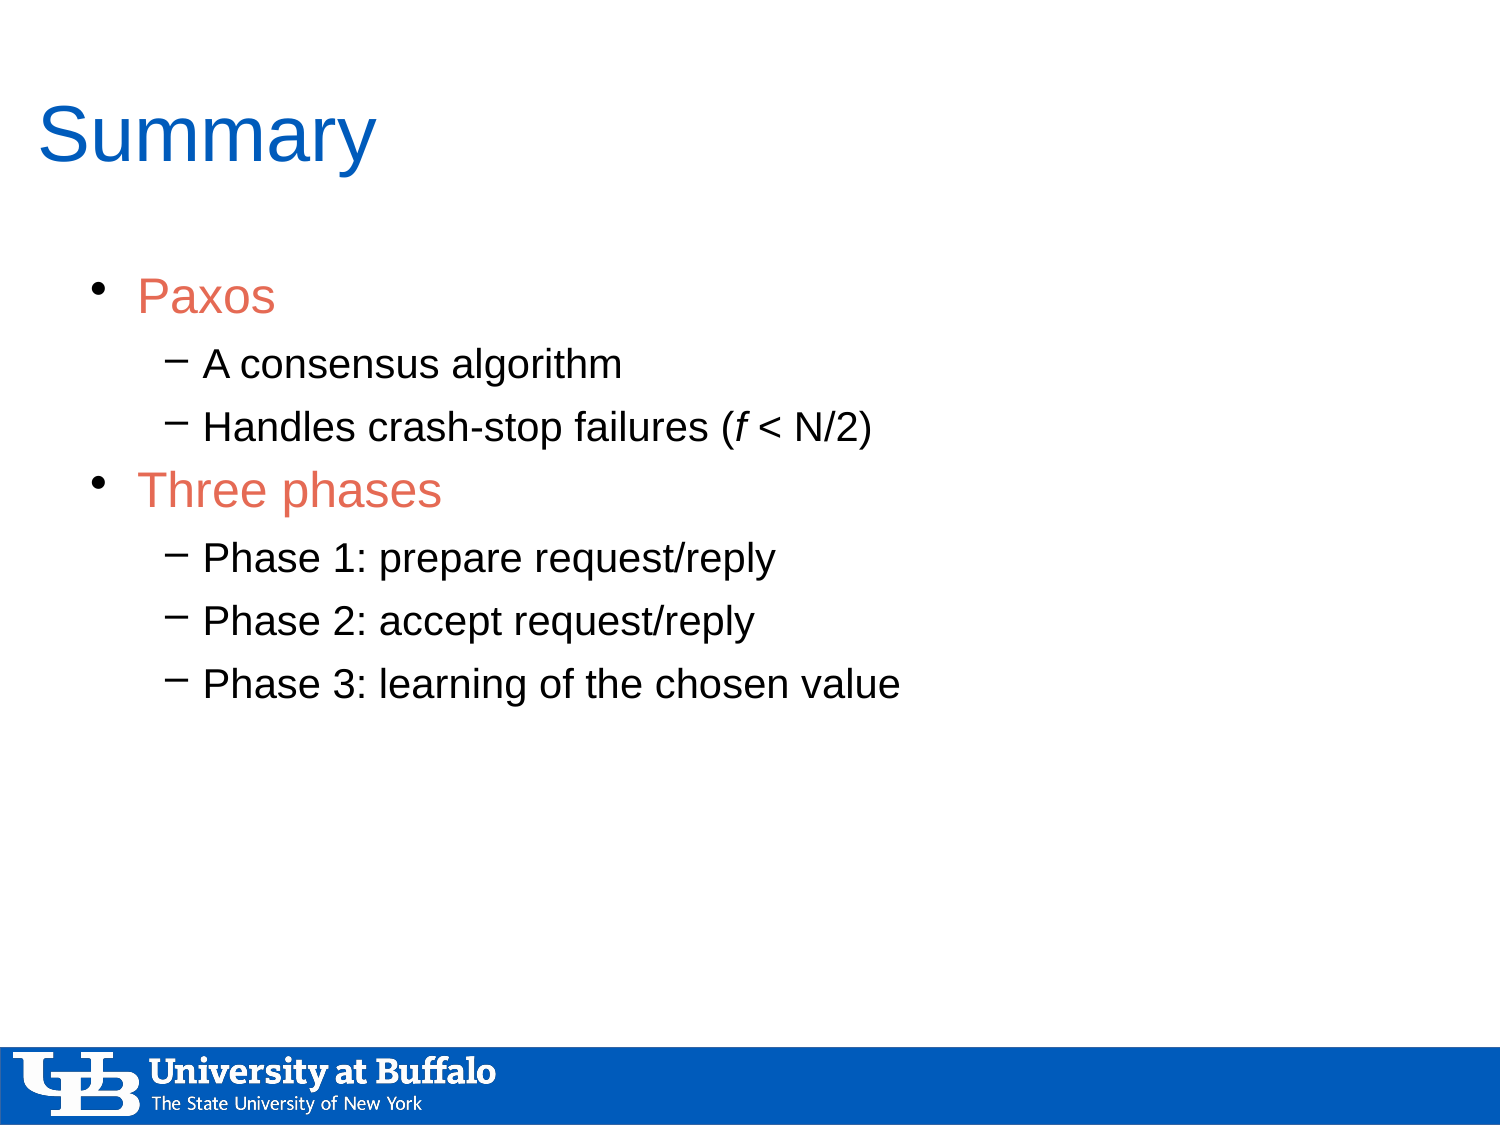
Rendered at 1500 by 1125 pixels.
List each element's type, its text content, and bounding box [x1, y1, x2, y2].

list Paxos A consensus algorithm Handles crash-stop failures (f < N/2) Three phases Phase 1: prepare request/reply Phase 2: accept request/reply Phase 3: learning of the chosen value [75, 263, 1425, 916]
title Summary [37, 40, 1388, 228]
picture [13, 1052, 496, 1116]
